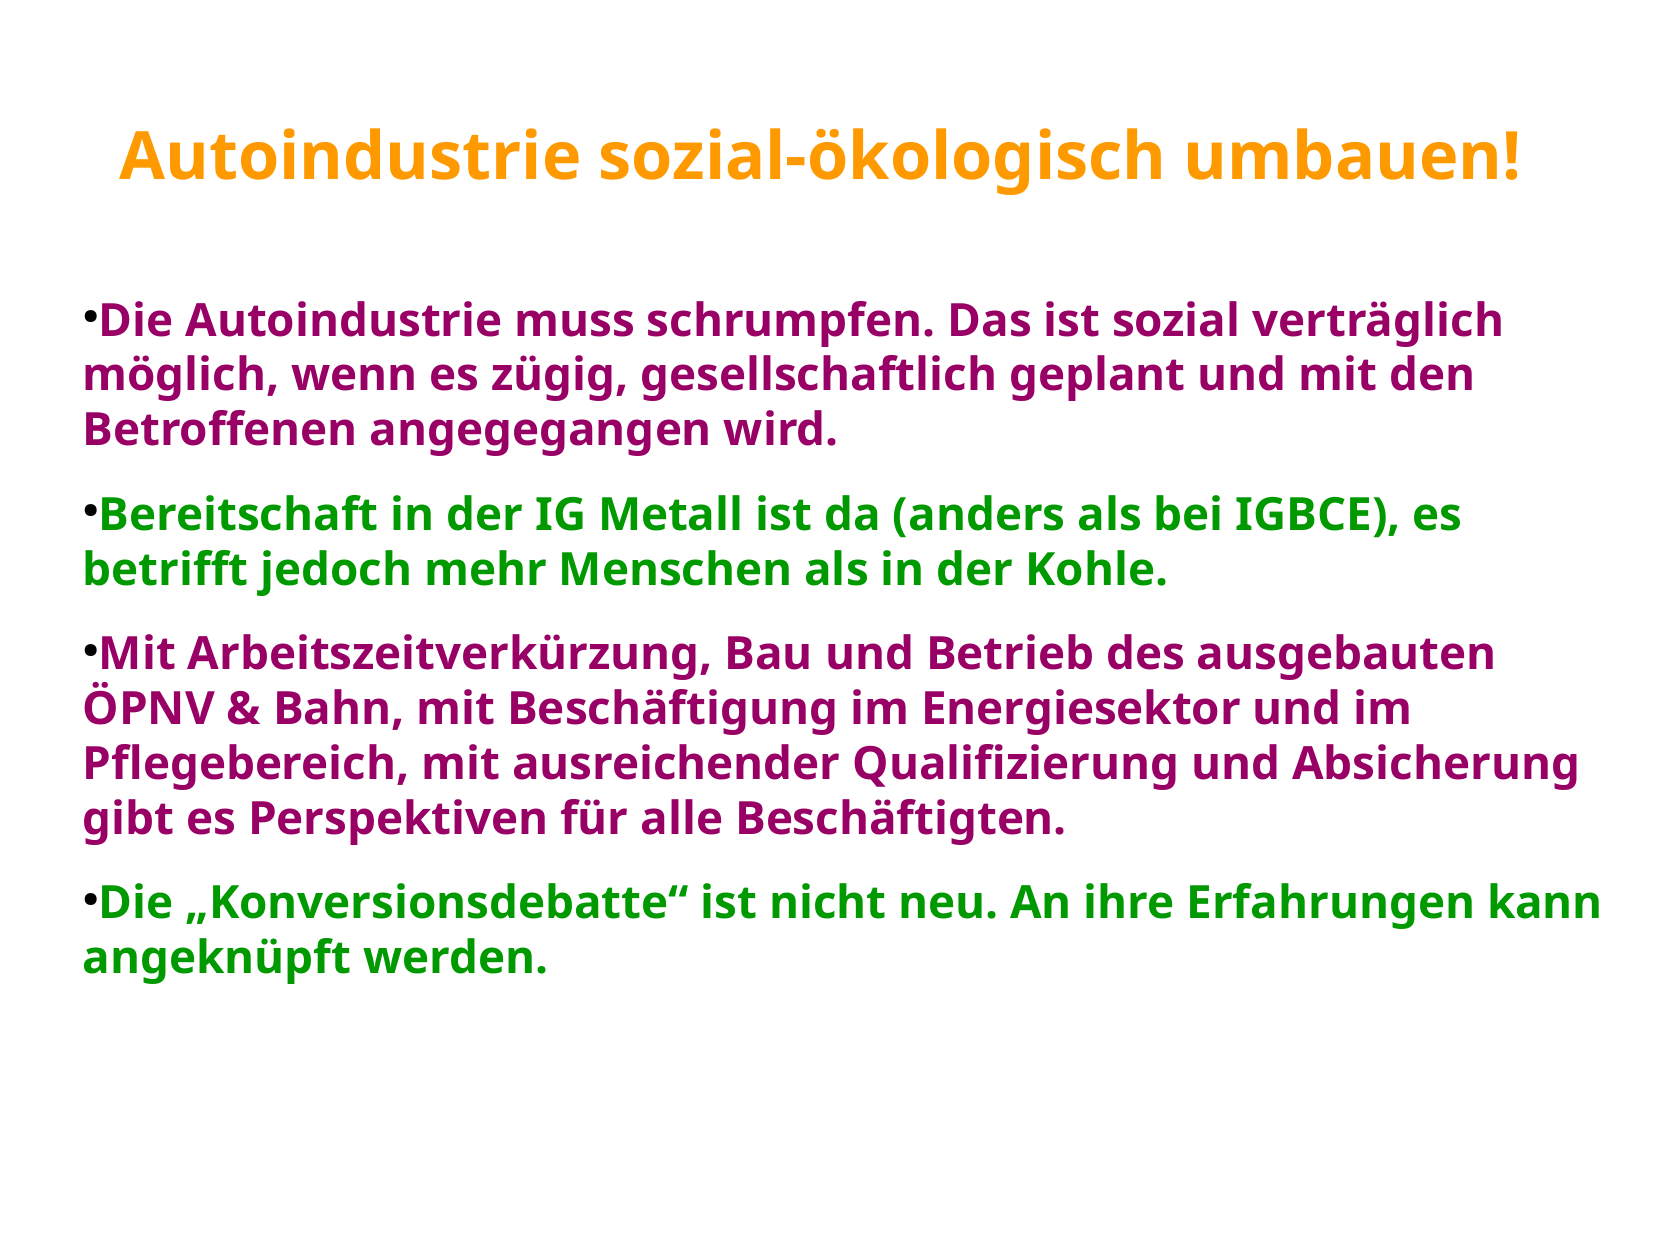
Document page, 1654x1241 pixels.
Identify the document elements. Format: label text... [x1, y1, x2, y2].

list Die Autoindustrie muss schrumpfen. Das ist sozial verträglich möglich, wenn es zügig, gesellschaftlich geplant und mit den Betroffenen angegegangen wird. Bereitschaft in der IG Metall ist da (anders als bei IGBCE), es betrifft jedoch mehr Menschen als in der Kohle. Mit Arbeitszeitverkürzung, Bau und Betrieb des ausgebauten ÖPNV & Bahn, mit Beschäftigung im Energiesektor und im Pflegebereich, mit ausreichender Qualifizierung und Absicherung gibt es Perspektiven für alle Beschäftigten. Die „Konversionsdebatte“ ist nicht neu. An ihre Erfahrungen kann angeknüpft werden. [82, 290, 1630, 1241]
title Autoindustrie sozial-ökologisch umbauen! [59, 49, 1583, 257]
